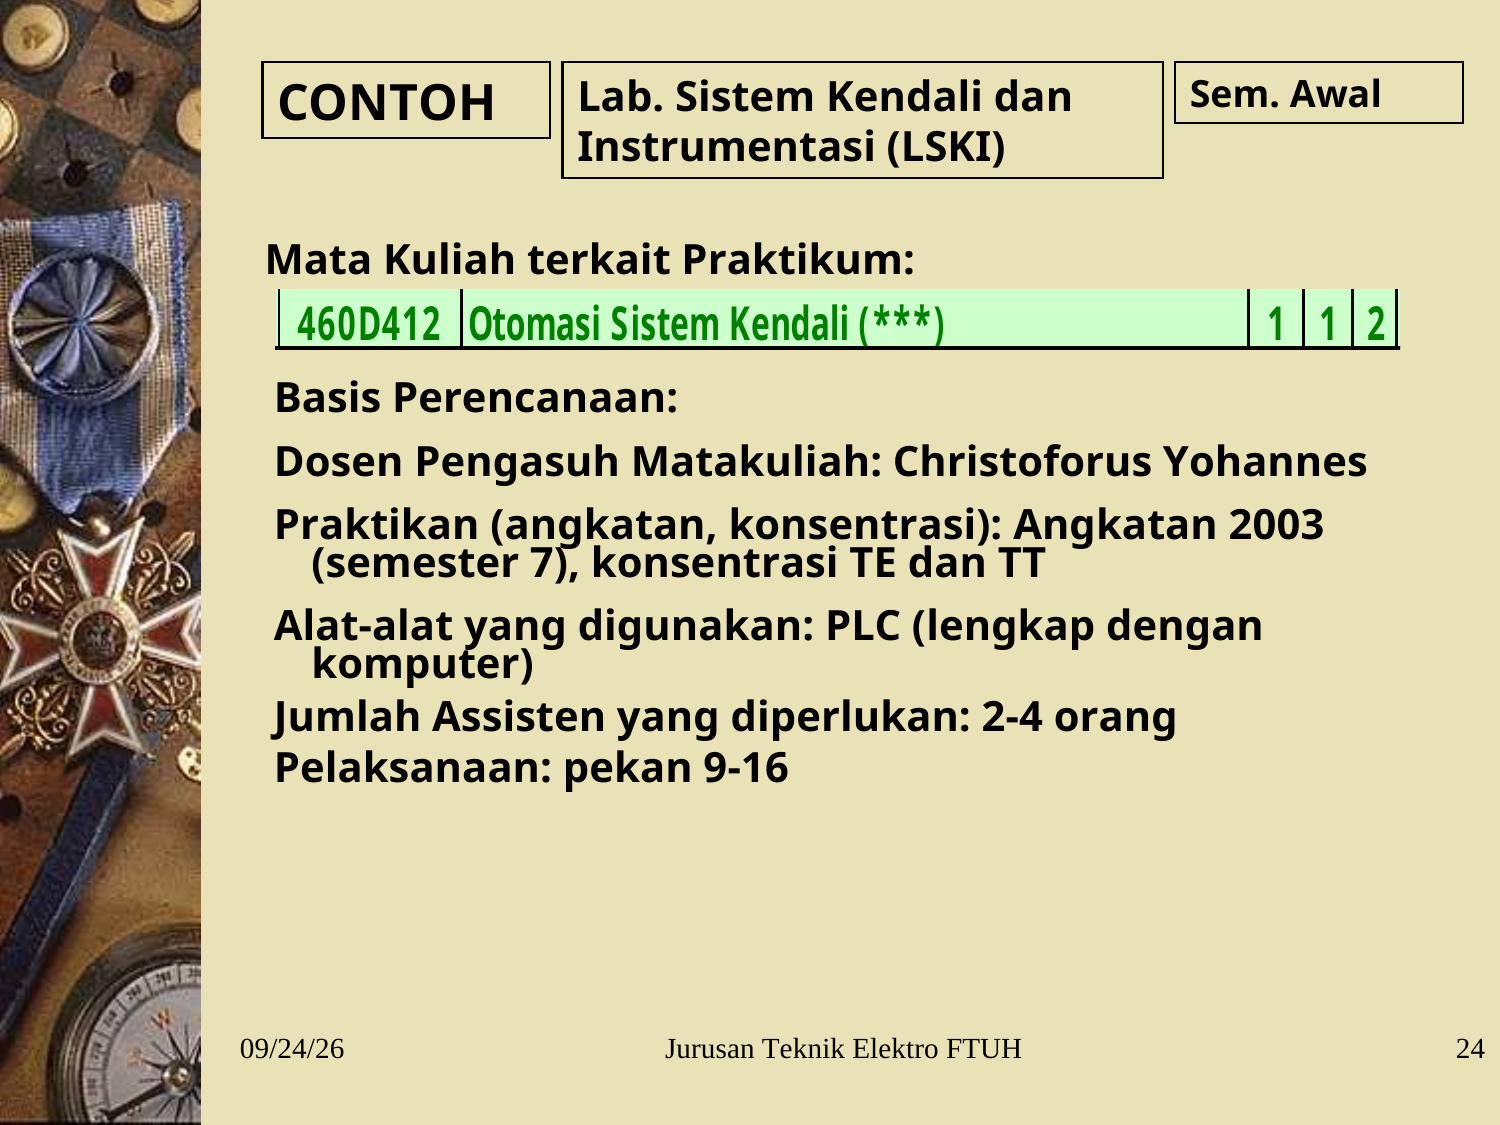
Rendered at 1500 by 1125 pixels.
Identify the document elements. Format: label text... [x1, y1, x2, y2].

picture [275, 287, 1401, 351]
text_box Basis Perencanaan: Dosen Pengasuh Matakuliah: Christoforus Yohannes Praktikan (angkatan, konsentrasi): Angkatan 2003 (semester 7), konsentrasi TE dan TT Alat-alat yang digunakan: PLC (lengkap dengan komputer) Jumlah Assisten yang diperlukan: 2-4 orang Pelaksanaan: pekan 9-16 [249, 374, 1438, 796]
text_box CONTOH [262, 62, 551, 138]
text_box Lab. Sistem Kendali dan Instrumentasi (LSKI) [562, 62, 1163, 178]
text_box Sem. Awal [1175, 62, 1463, 123]
picture [0, 0, 201, 1125]
text_box Mata Kuliah terkait Praktikum: [249, 224, 1213, 291]
